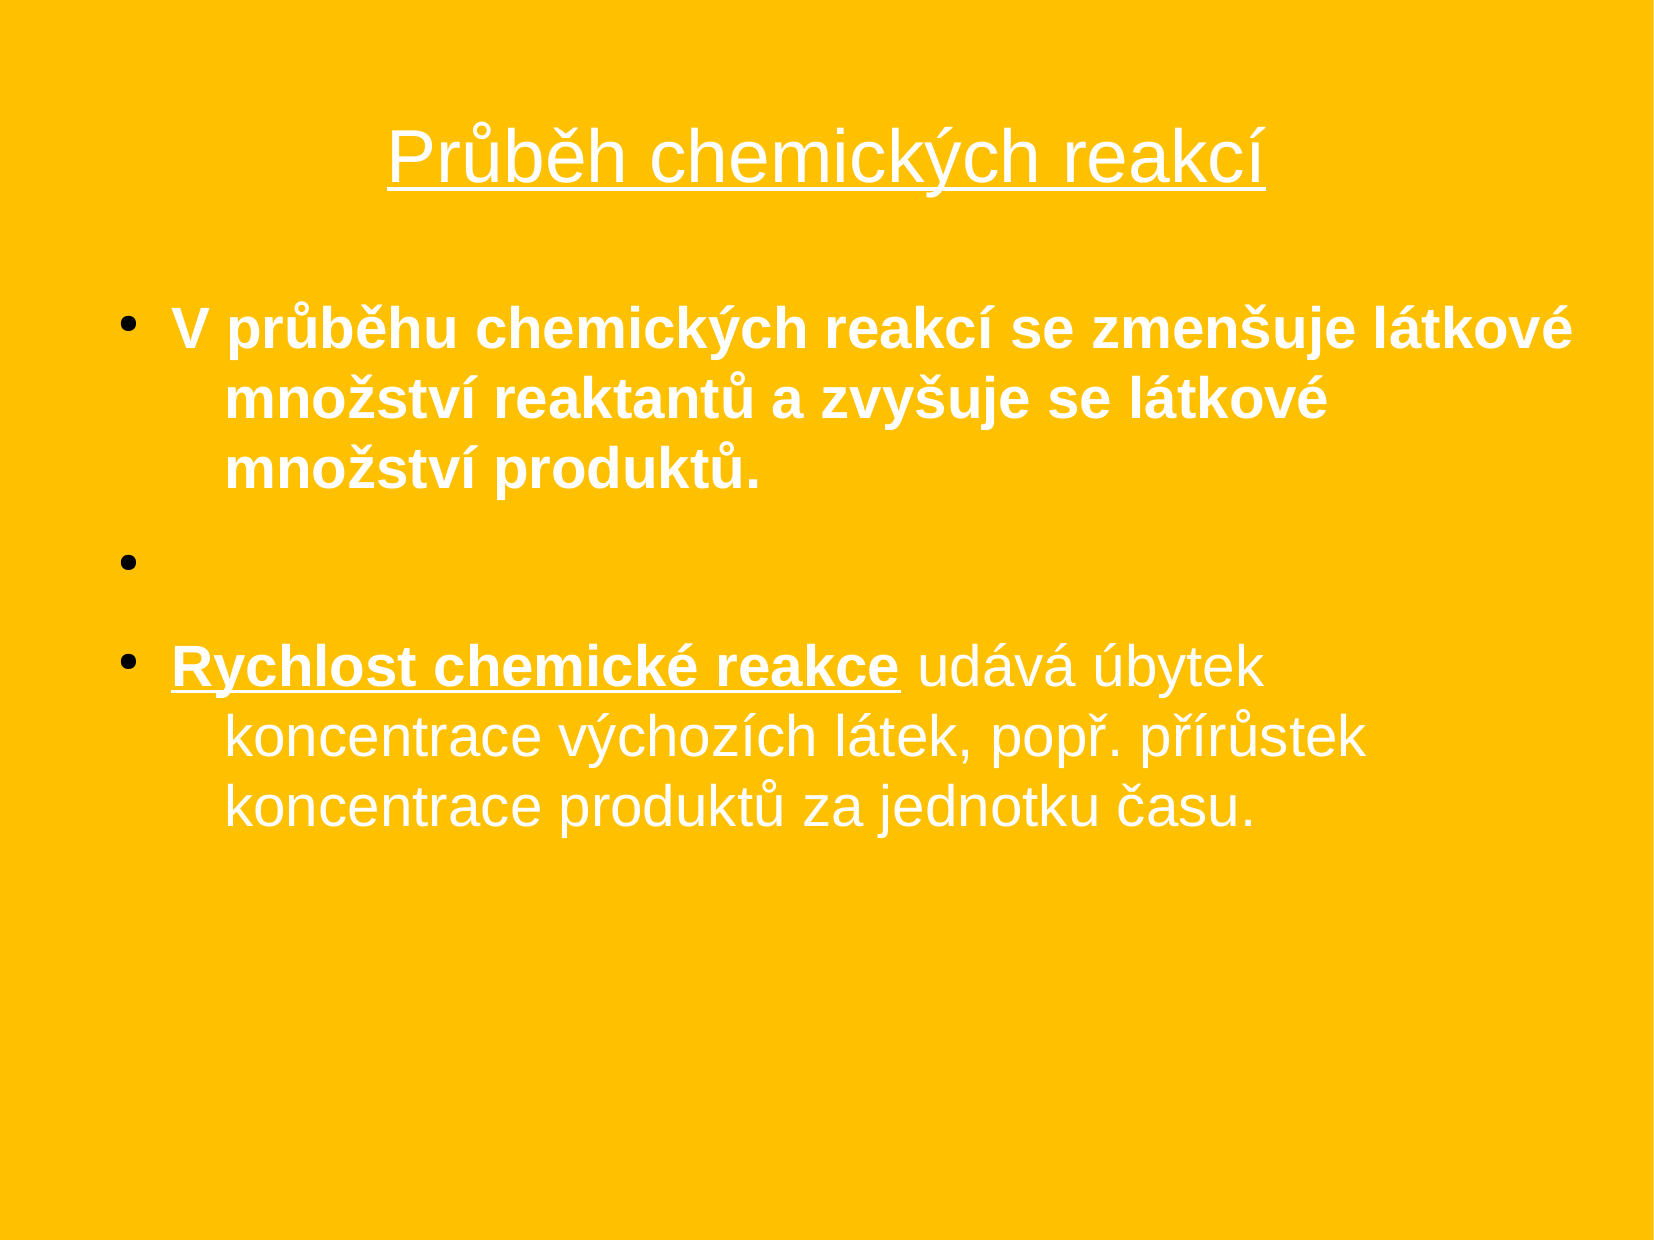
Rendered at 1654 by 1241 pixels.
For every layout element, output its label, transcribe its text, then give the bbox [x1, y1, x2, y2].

title Průběh chemických reakcí [82, 49, 1571, 257]
list V průběhu chemických reakcí se zmenšuje látkové množství reaktantů a zvyšuje se látkové množství produktů. Rychlost chemické reakce udává úbytek koncentrace výchozích látek, popř. přírůstek koncentrace produktů za jednotku času. [82, 290, 1595, 886]
